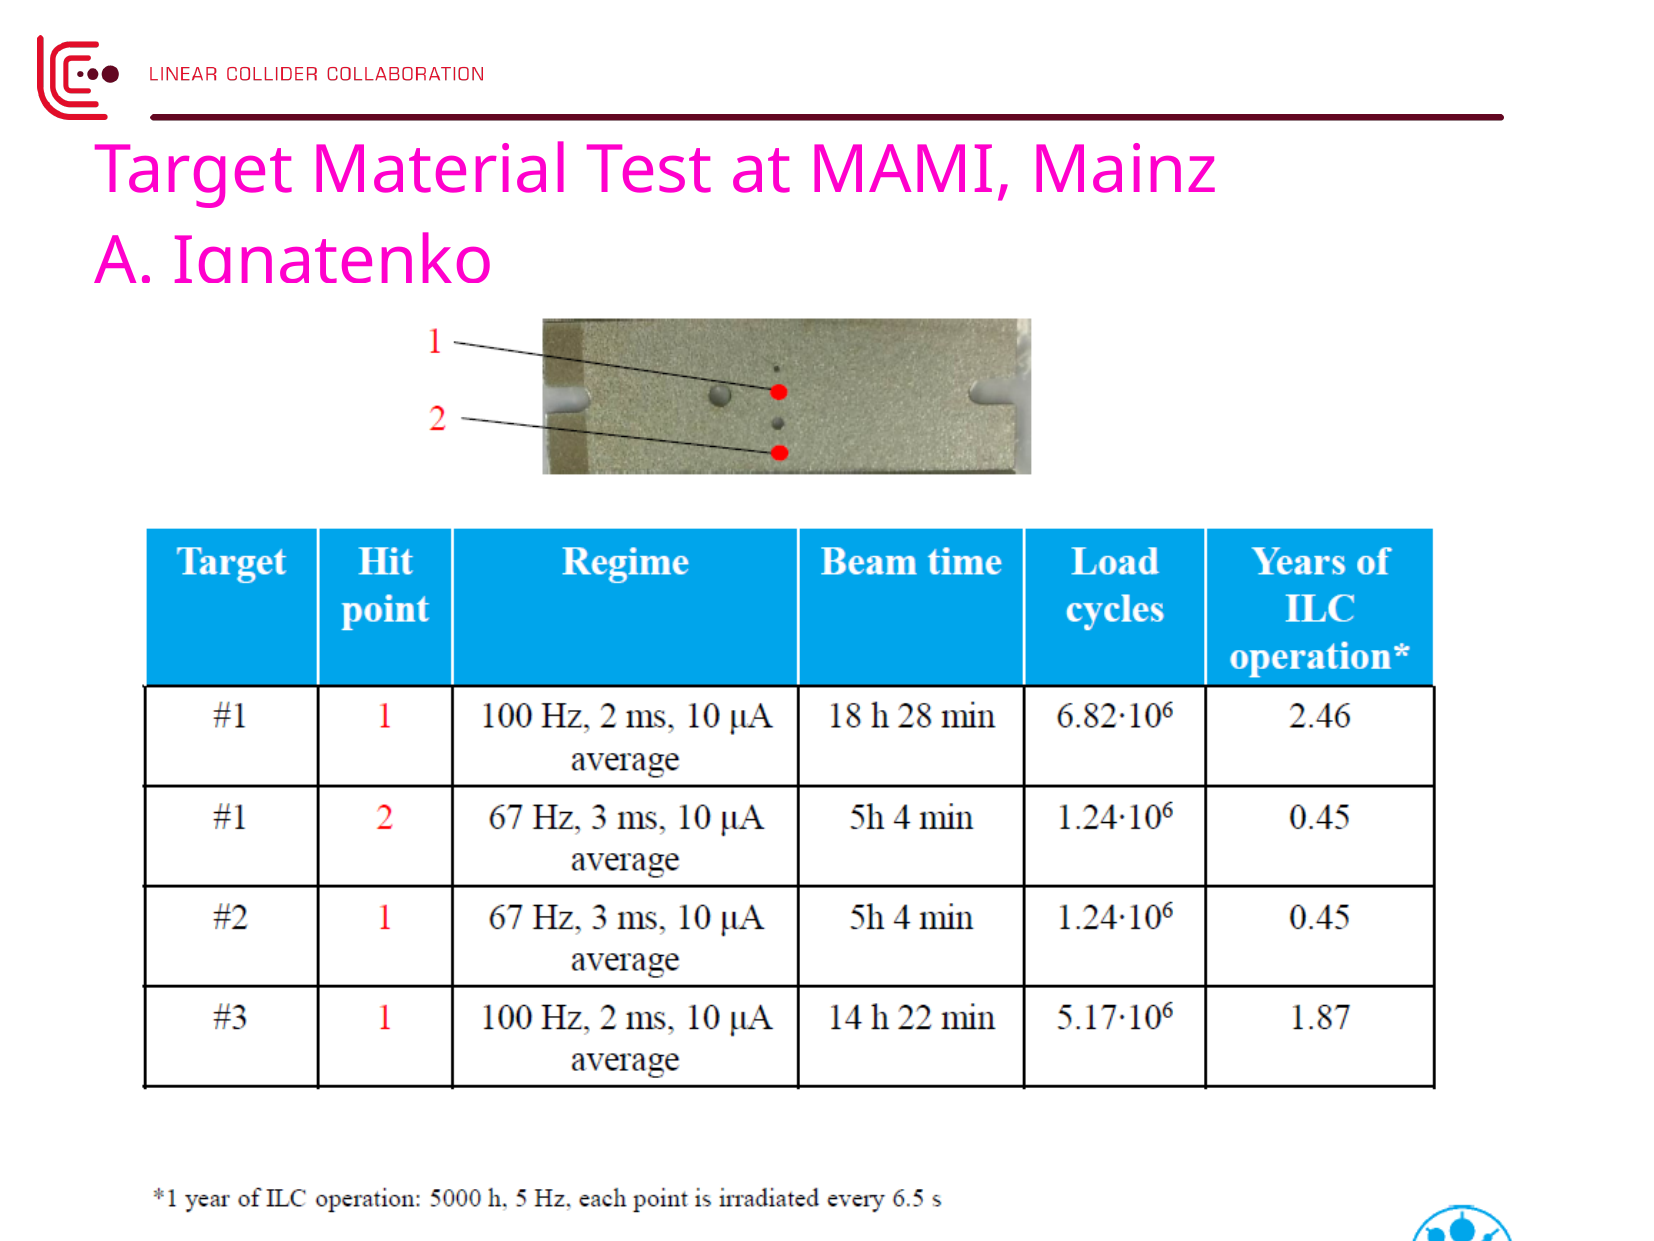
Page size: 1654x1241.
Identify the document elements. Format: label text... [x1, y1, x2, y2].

picture [37, 35, 483, 120]
title Target Material Test at MAMI, Mainz A. Ignatenko [94, 108, 1619, 316]
picture [94, 283, 1536, 1241]
